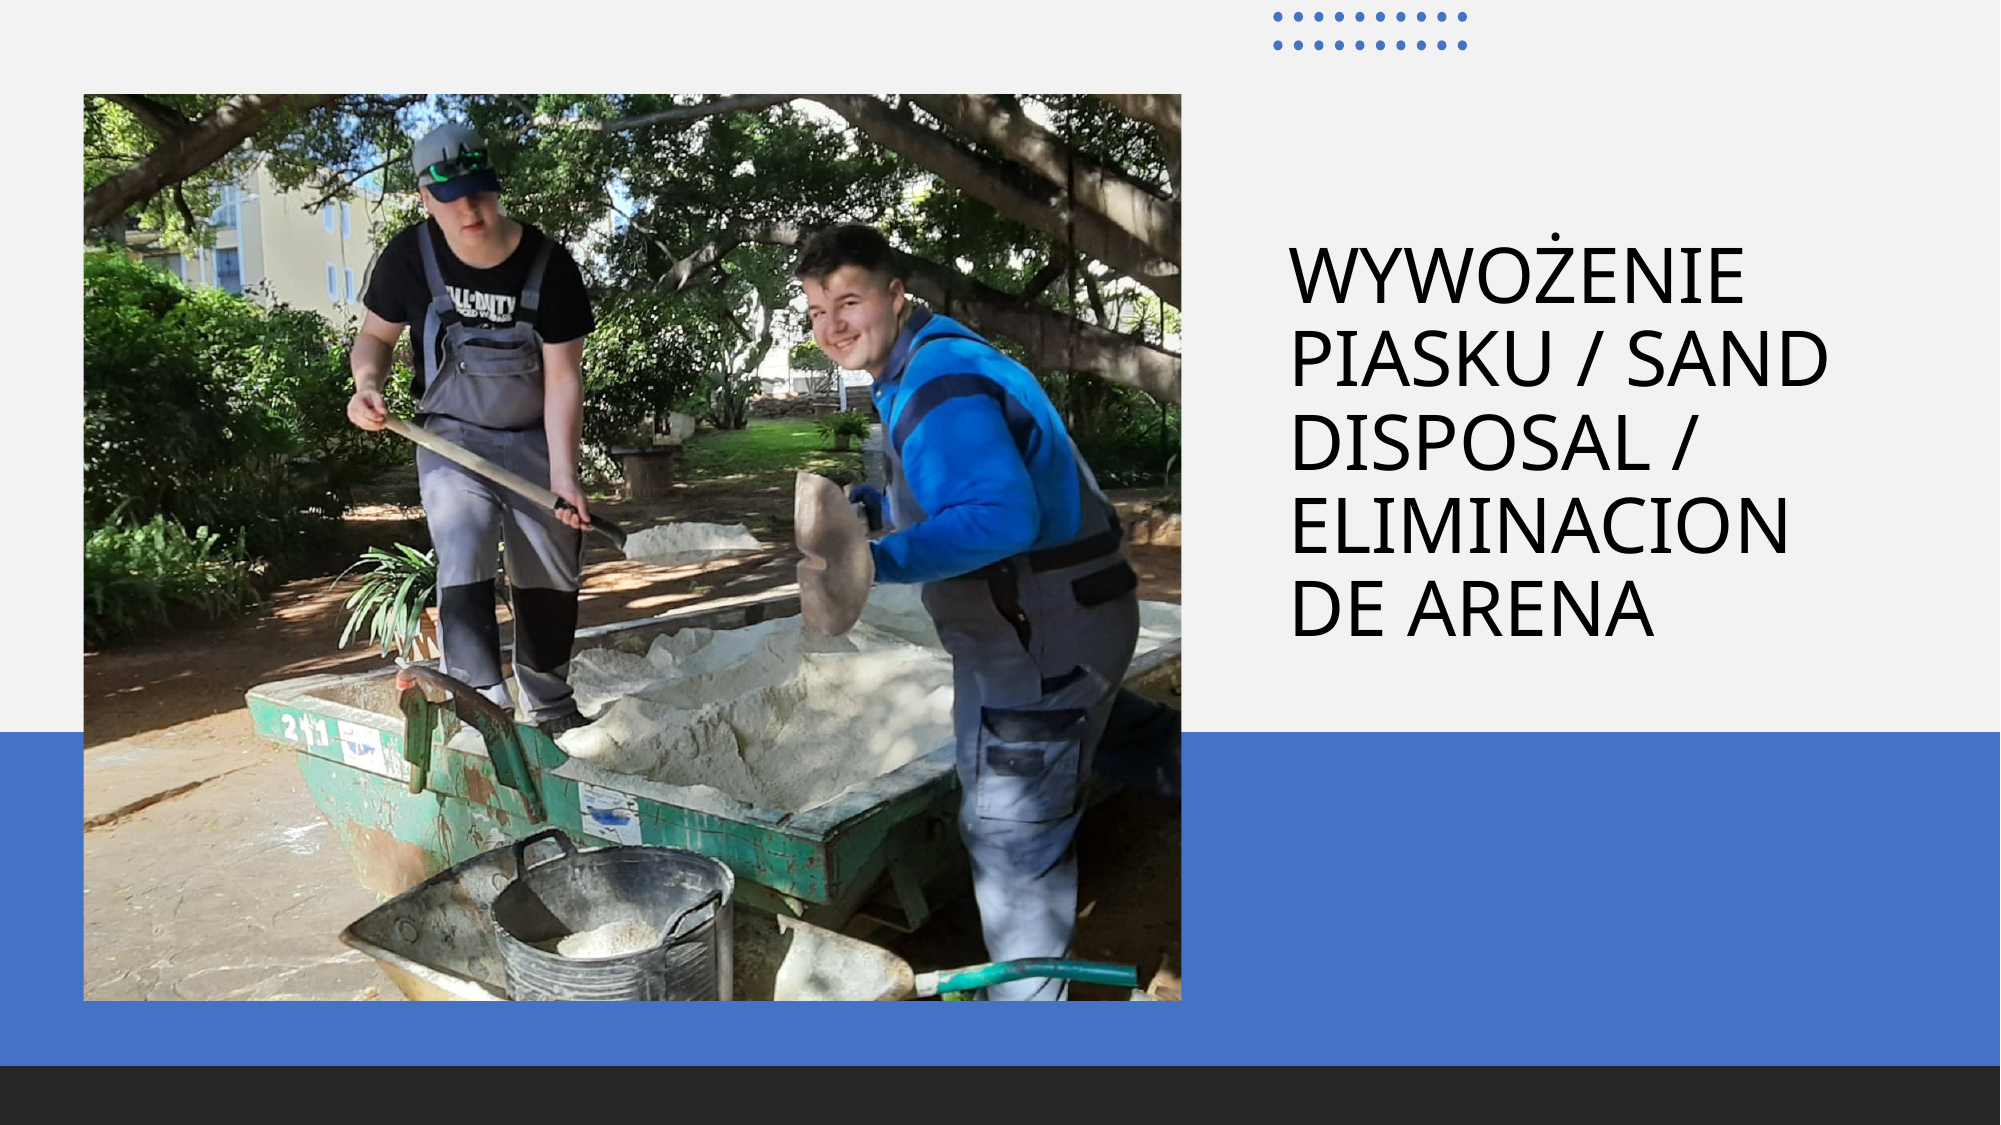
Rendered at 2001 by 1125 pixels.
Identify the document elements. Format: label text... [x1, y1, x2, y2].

title WYWOŻENIE PIASKU / SAND DISPOSAL / ELIMINACION DE ARENA [1273, 184, 1903, 661]
picture [83, 94, 1182, 1001]
text_box [0, 0, 2000, 1125]
